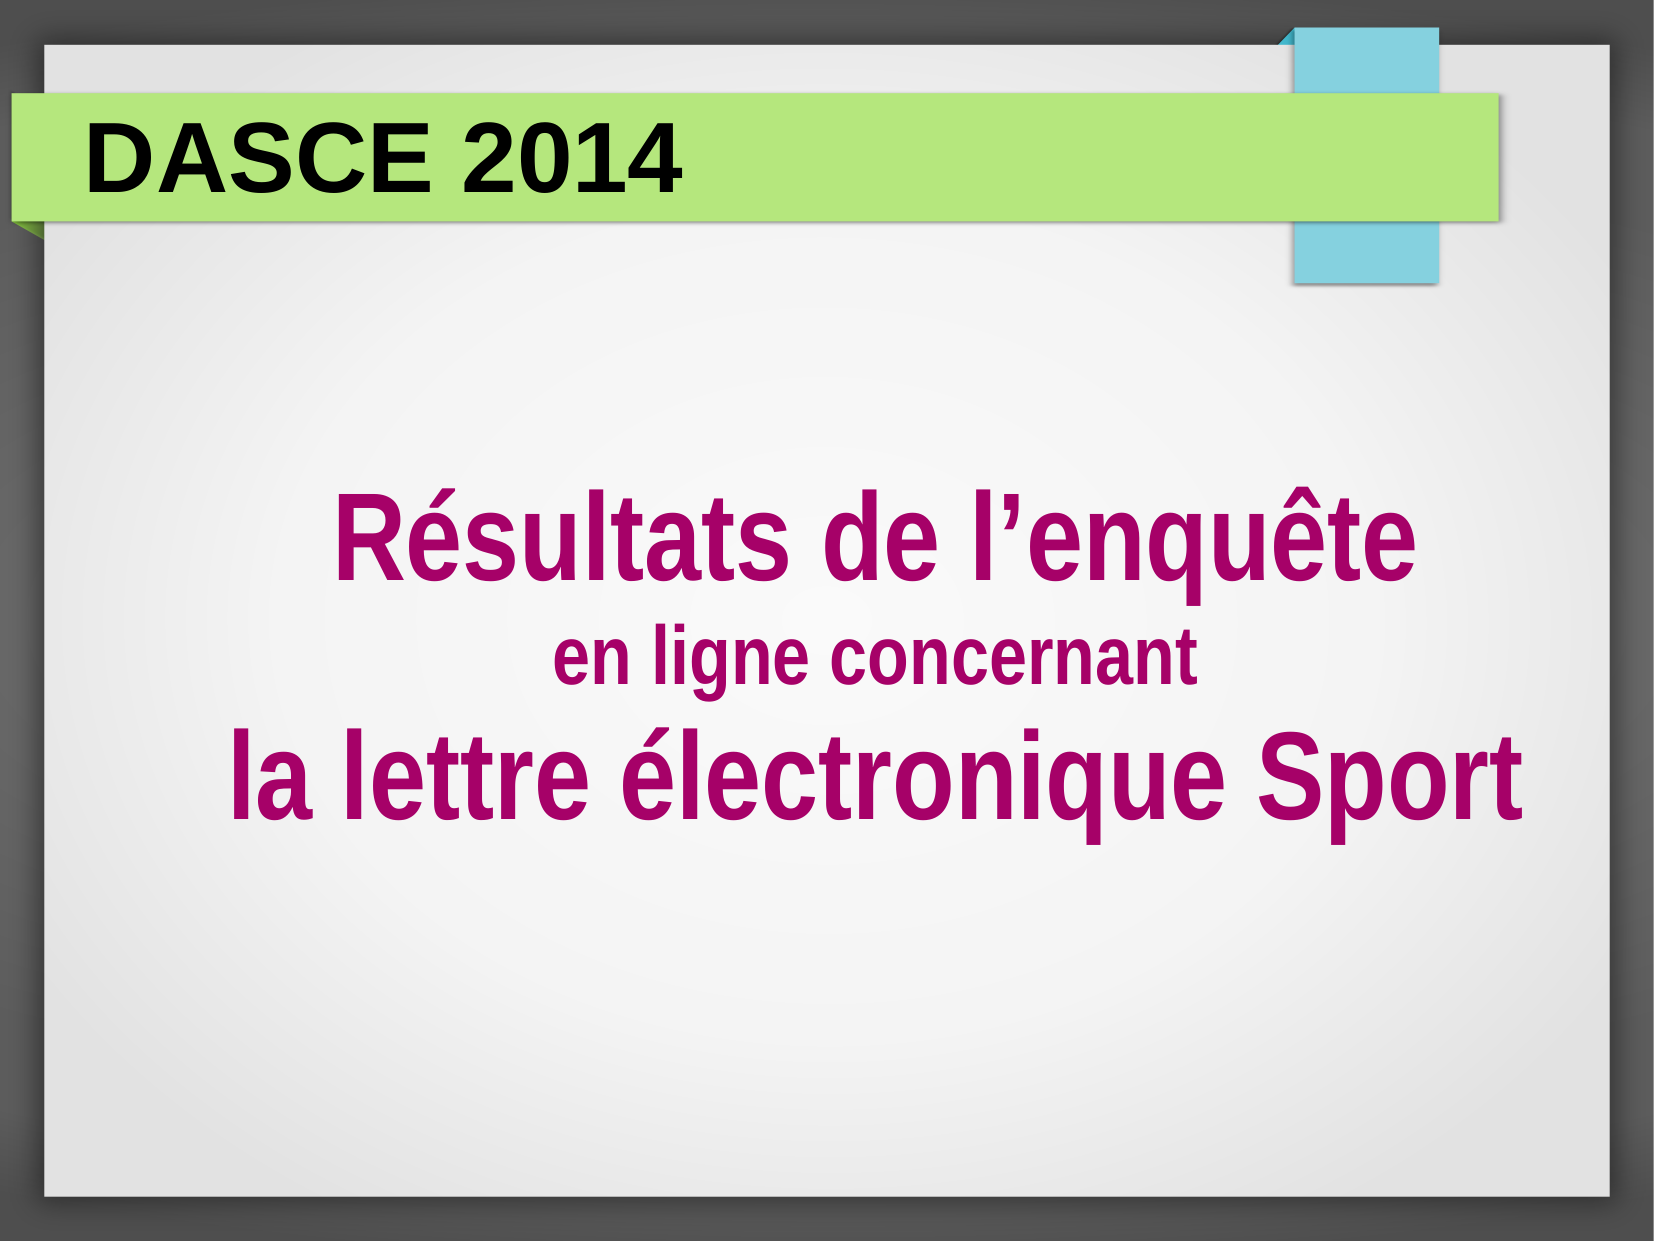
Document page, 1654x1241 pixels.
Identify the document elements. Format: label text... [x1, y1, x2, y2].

picture [0, 0, 1654, 1241]
subtitle Résultats de l’enquête en ligne concernant la lettre électronique Sport [129, 295, 1619, 1015]
title DASCE 2014 [47, 101, 721, 214]
